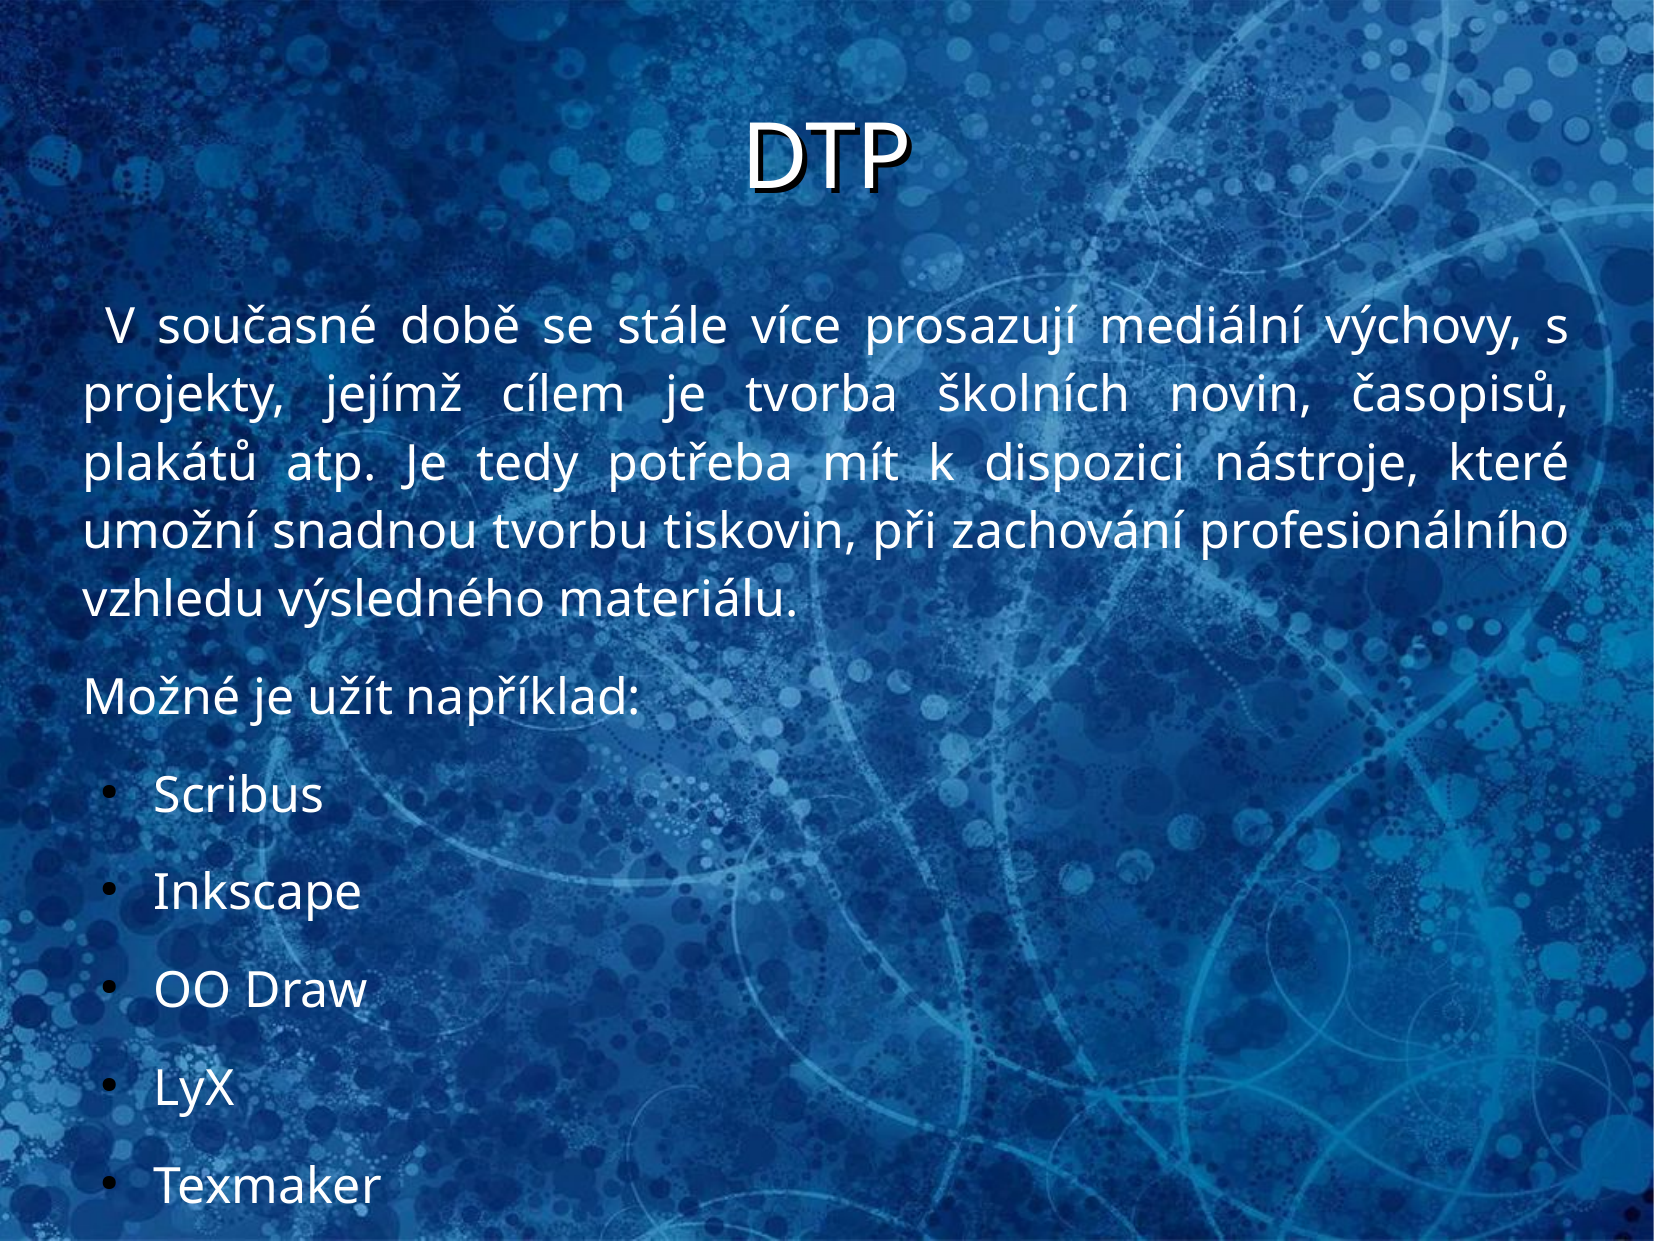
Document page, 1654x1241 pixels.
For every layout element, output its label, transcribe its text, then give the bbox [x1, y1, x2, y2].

list V současné době se stále více prosazují mediální výchovy, s projekty, jejímž cílem je tvorba školních novin, časopisů, plakátů atp. Je tedy potřeba mít k dispozici nástroje, které umožní snadnou tvorbu tiskovin, při zachování profesionálního vzhledu výsledného materiálu. Možné je užít například: Scribus Inkscape OO Draw LyX Texmaker [82, 290, 1571, 1136]
picture [0, 0, 1654, 1241]
title DTP [82, 49, 1571, 257]
